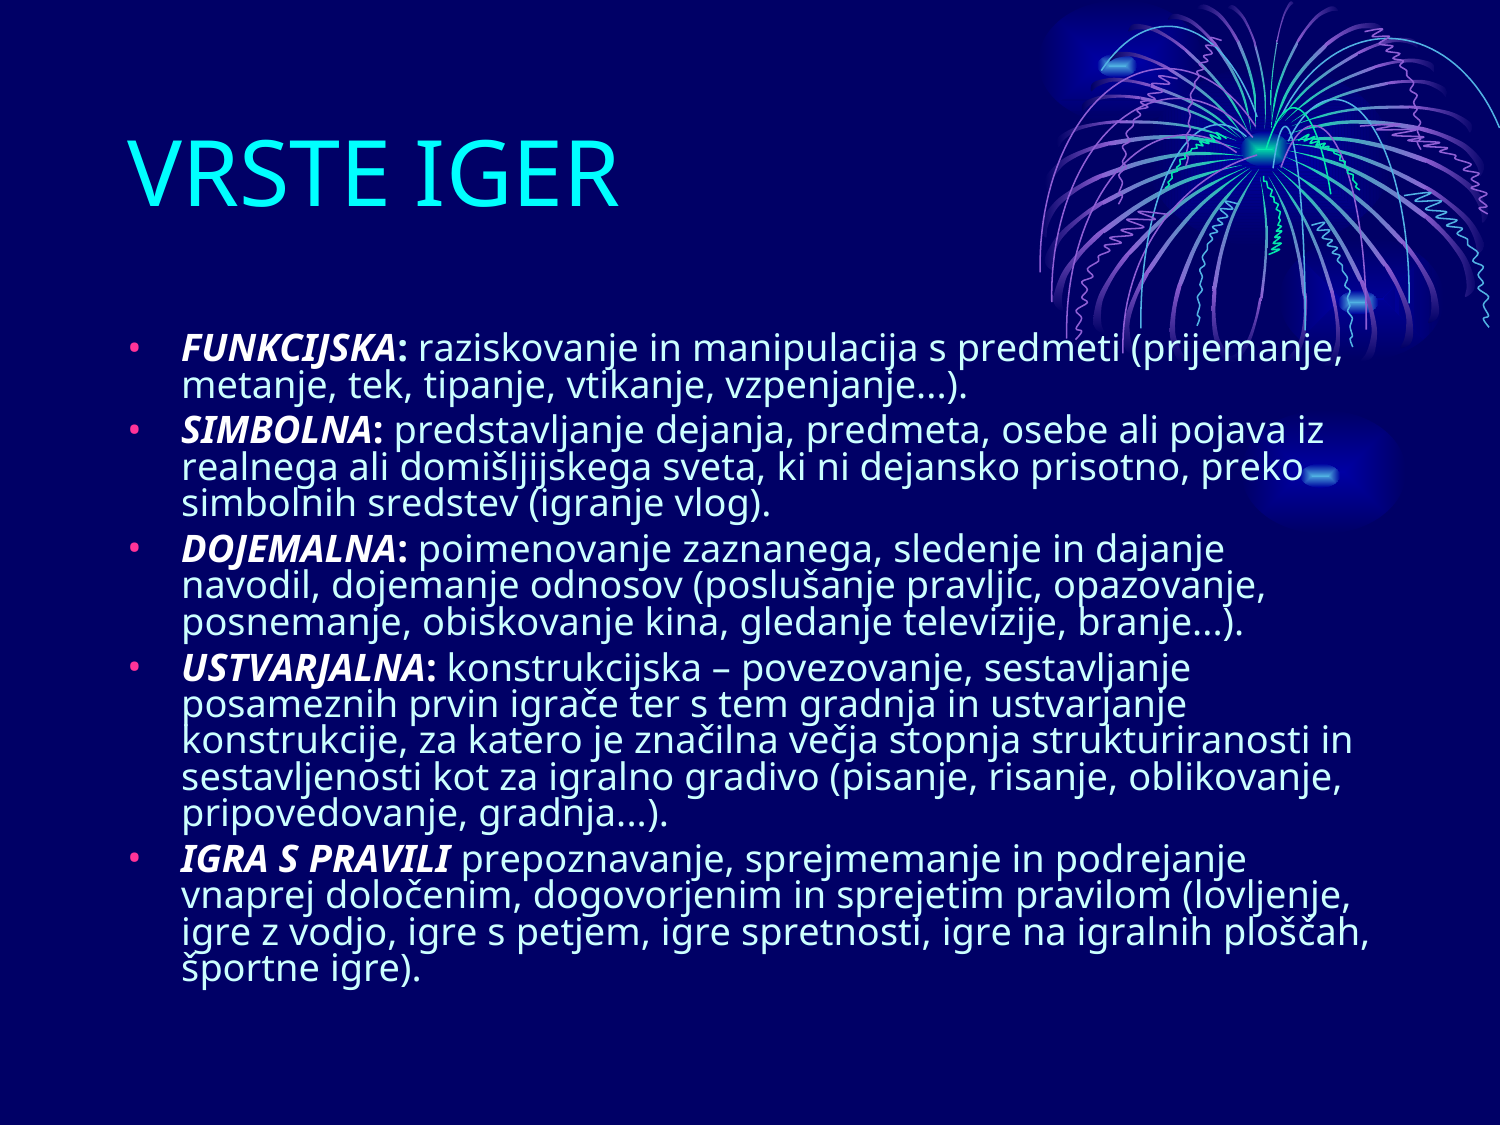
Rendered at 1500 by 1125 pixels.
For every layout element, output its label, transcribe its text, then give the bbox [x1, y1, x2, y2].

list FUNKCIJSKA: raziskovanje in manipulacija s predmeti (prijemanje, metanje, tek, tipanje, vtikanje, vzpenjanje...). SIMBOLNA: predstavljanje dejanja, predmeta, osebe ali pojava iz realnega ali domišljijskega sveta, ki ni dejansko prisotno, preko simbolnih sredstev (igranje vlog). DOJEMALNA: poimenovanje zaznanega, sledenje in dajanje navodil, dojemanje odnosov (poslušanje pravljic, opazovanje, posnemanje, obiskovanje kina, gledanje televizije, branje...). USTVARJALNA: konstrukcijska – povezovanje, sestavljanje posameznih prvin igrače ter s tem gradnja in ustvarjanje konstrukcije, za katero je značilna večja stopnja strukturiranosti in sestavljenosti kot za igralno gradivo (pisanje, risanje, oblikovanje, pripovedovanje, gradnja...). IGRA S PRAVILI prepoznavanje, sprejmemanje in podrejanje vnaprej določenim, dogovorjenim in sprejetim pravilom (lovljenje, igre z vodjo, igre s petjem, igre spretnosti, igre na igralnih ploščah, športne igre). [112, 324, 1388, 1000]
title VRSTE IGER [112, 49, 1388, 290]
